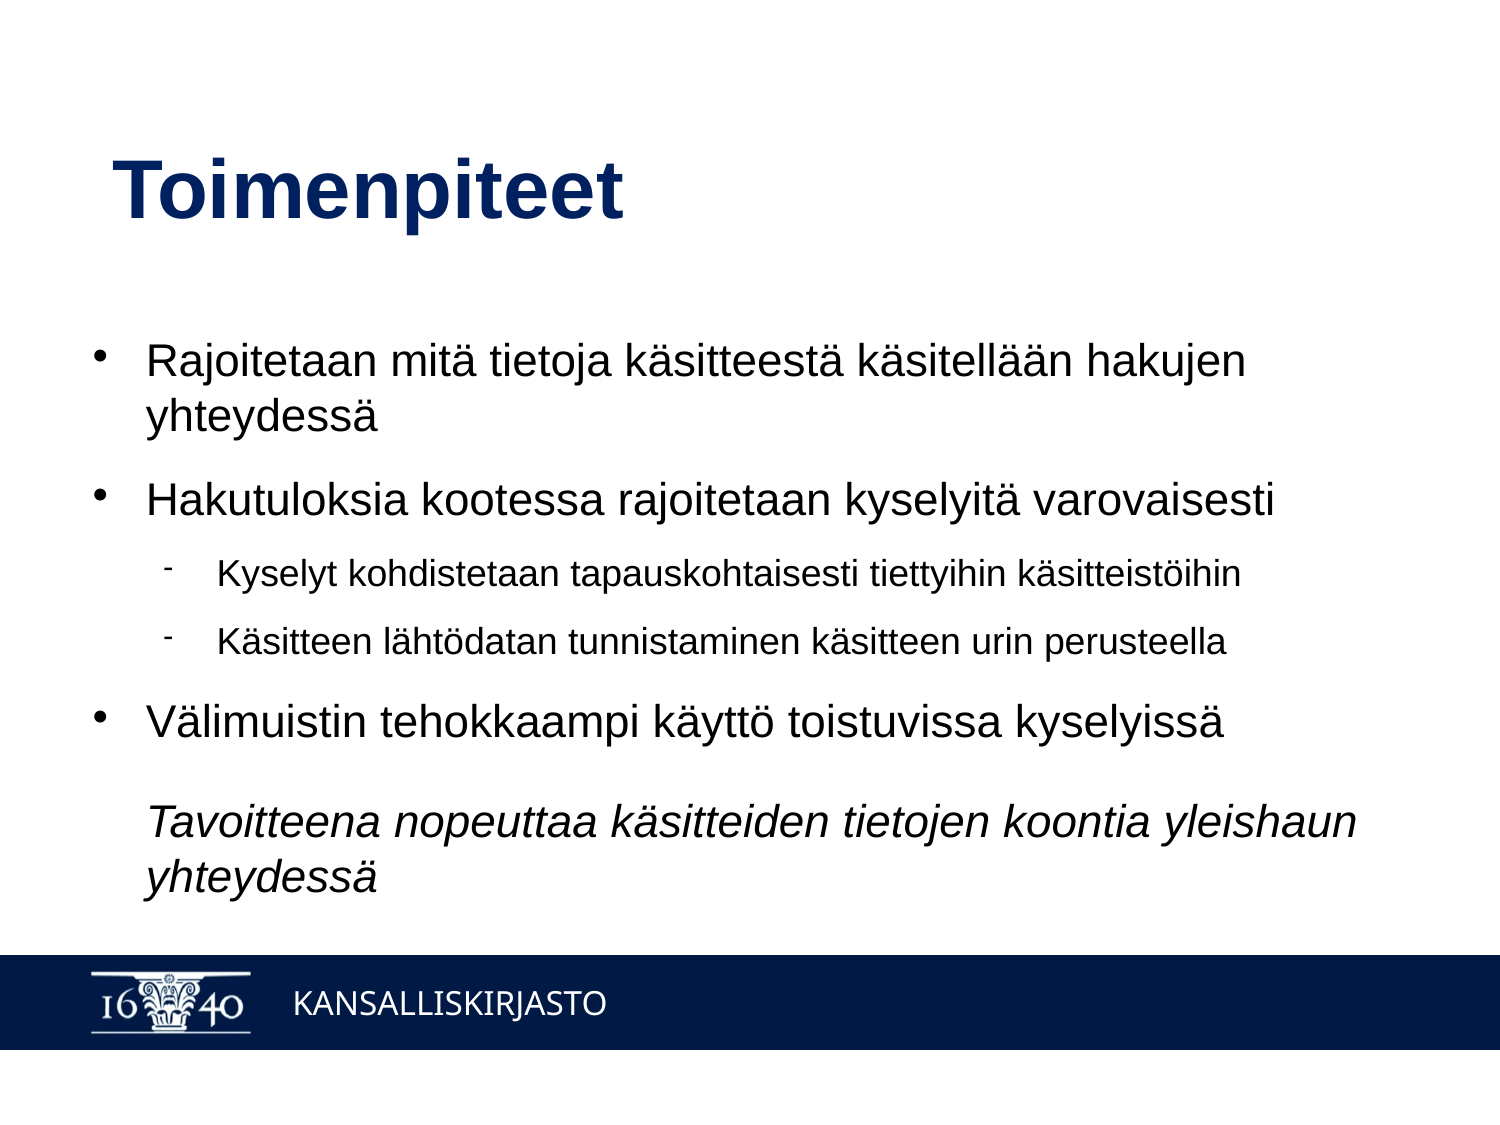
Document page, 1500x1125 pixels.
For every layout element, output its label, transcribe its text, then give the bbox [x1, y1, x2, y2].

picture [0, 955, 1500, 1050]
text_box Rajoitetaan mitä tietoja käsitteestä käsitellään hakujen yhteydessä Hakutuloksia kootessa rajoitetaan kyselyitä varovaisesti Kyselyt kohdistetaan tapauskohtaisesti tiettyihin käsitteistöihin Käsitteen lähtödatan tunnistaminen käsitteen urin perusteella Välimuistin tehokkaampi käyttö toistuvissa kyselyissä Tavoitteena nopeuttaa käsitteiden tietojen koontia yleishaun yhteydessä [75, 330, 1425, 916]
text_box Toimenpiteet [112, 64, 1388, 306]
